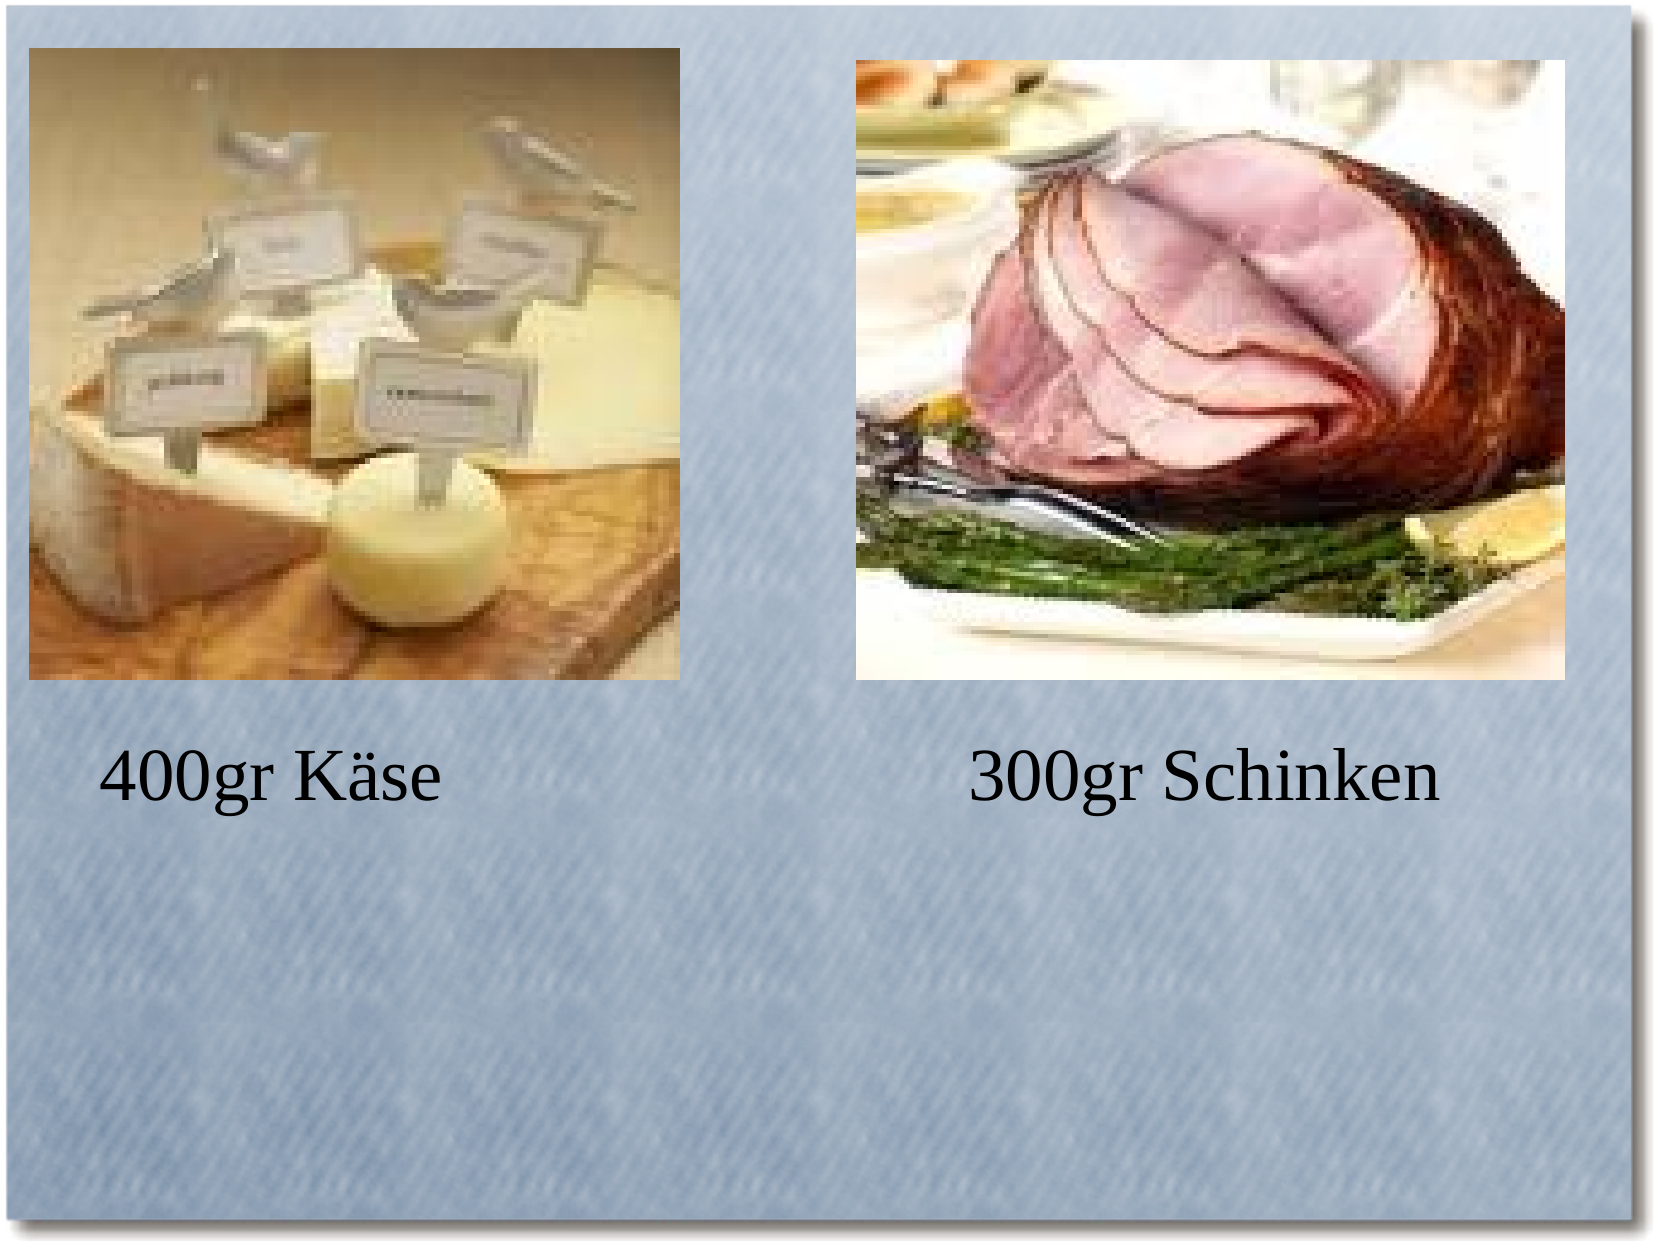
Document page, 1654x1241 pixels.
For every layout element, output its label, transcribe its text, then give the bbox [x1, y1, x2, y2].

picture [0, 0, 1654, 1241]
title 400gr Käse 300gr Schinken [64, 679, 1477, 872]
